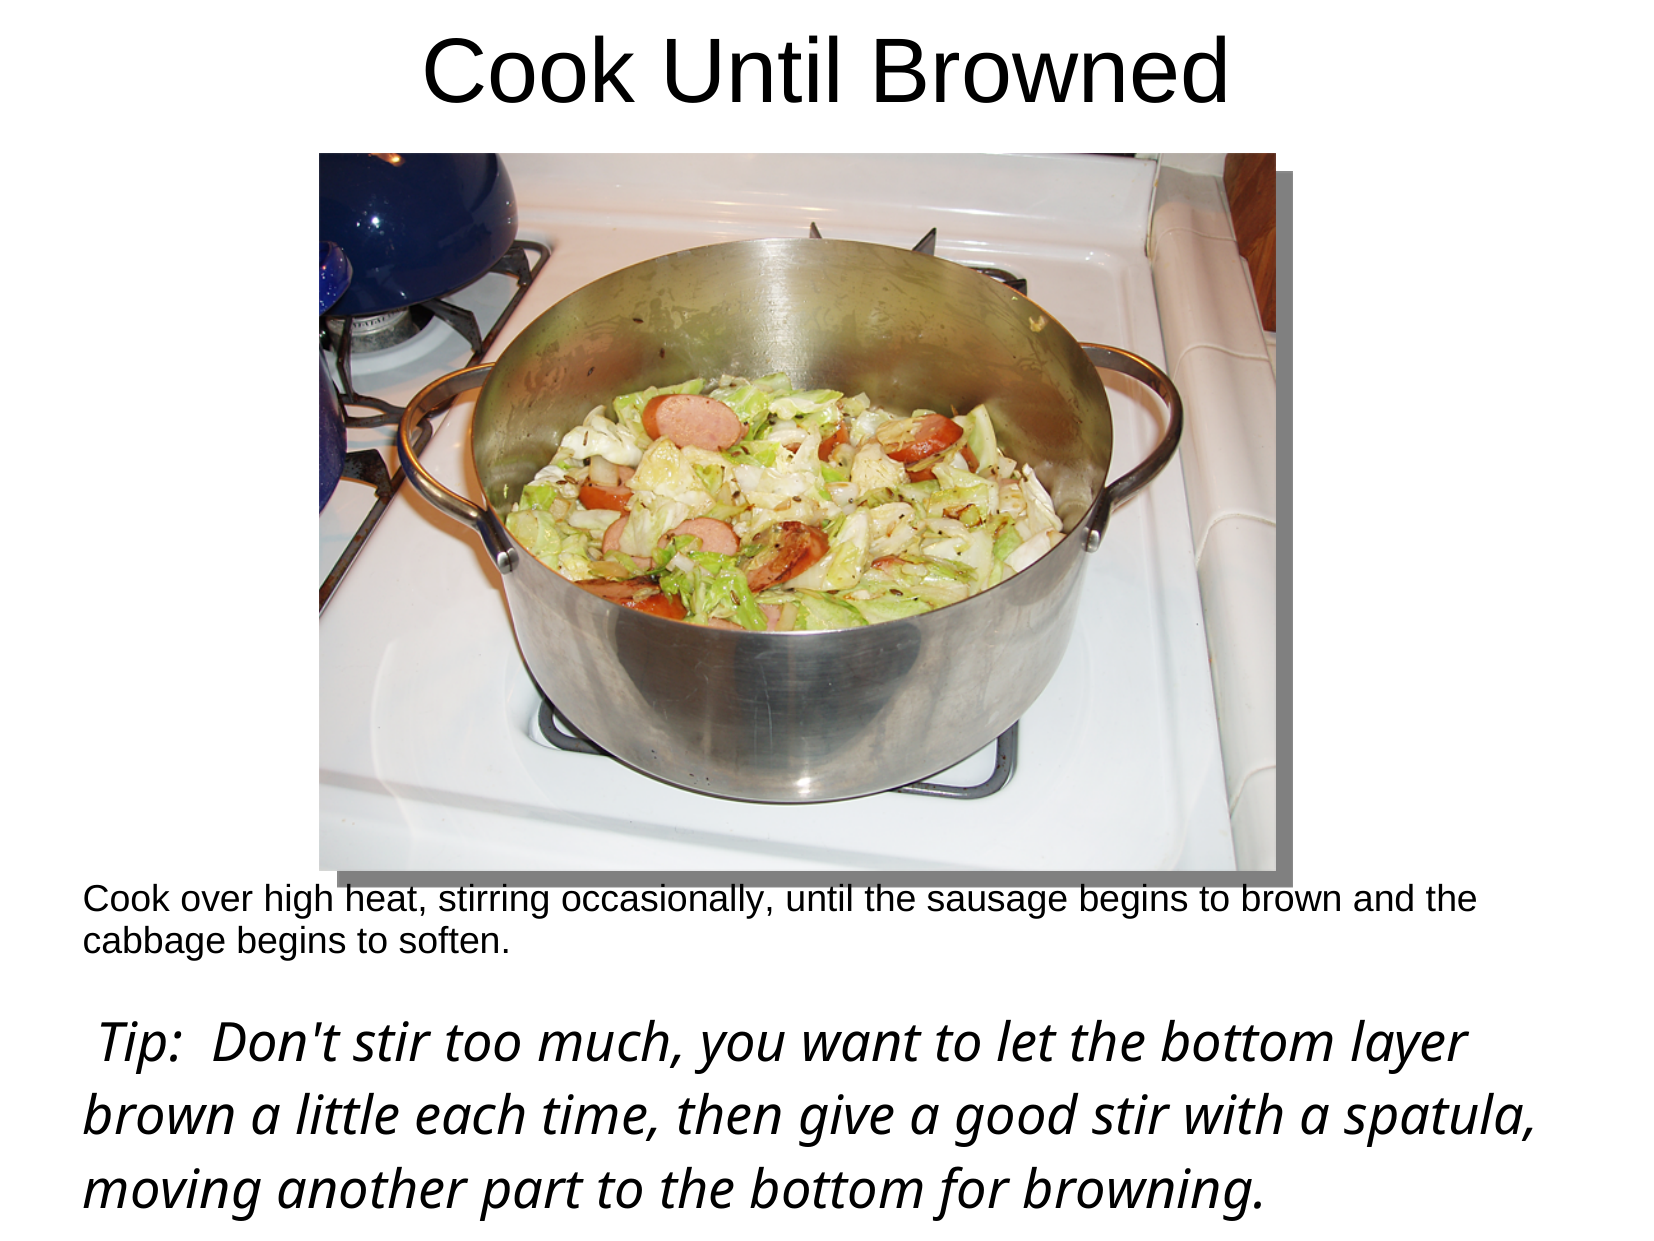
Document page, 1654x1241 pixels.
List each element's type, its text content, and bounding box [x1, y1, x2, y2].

subtitle Cook over high heat, stirring occasionally, until the sausage begins to brown and the cabbage begins to soften. Tip: Don't stir too much, you want to let the bottom layer brown a little each time, then give a good stir with a spatula, moving another part to the bottom for browning. [82, 924, 1571, 1220]
picture [319, 153, 1276, 871]
title Cook Until Browned [82, 19, 1571, 123]
